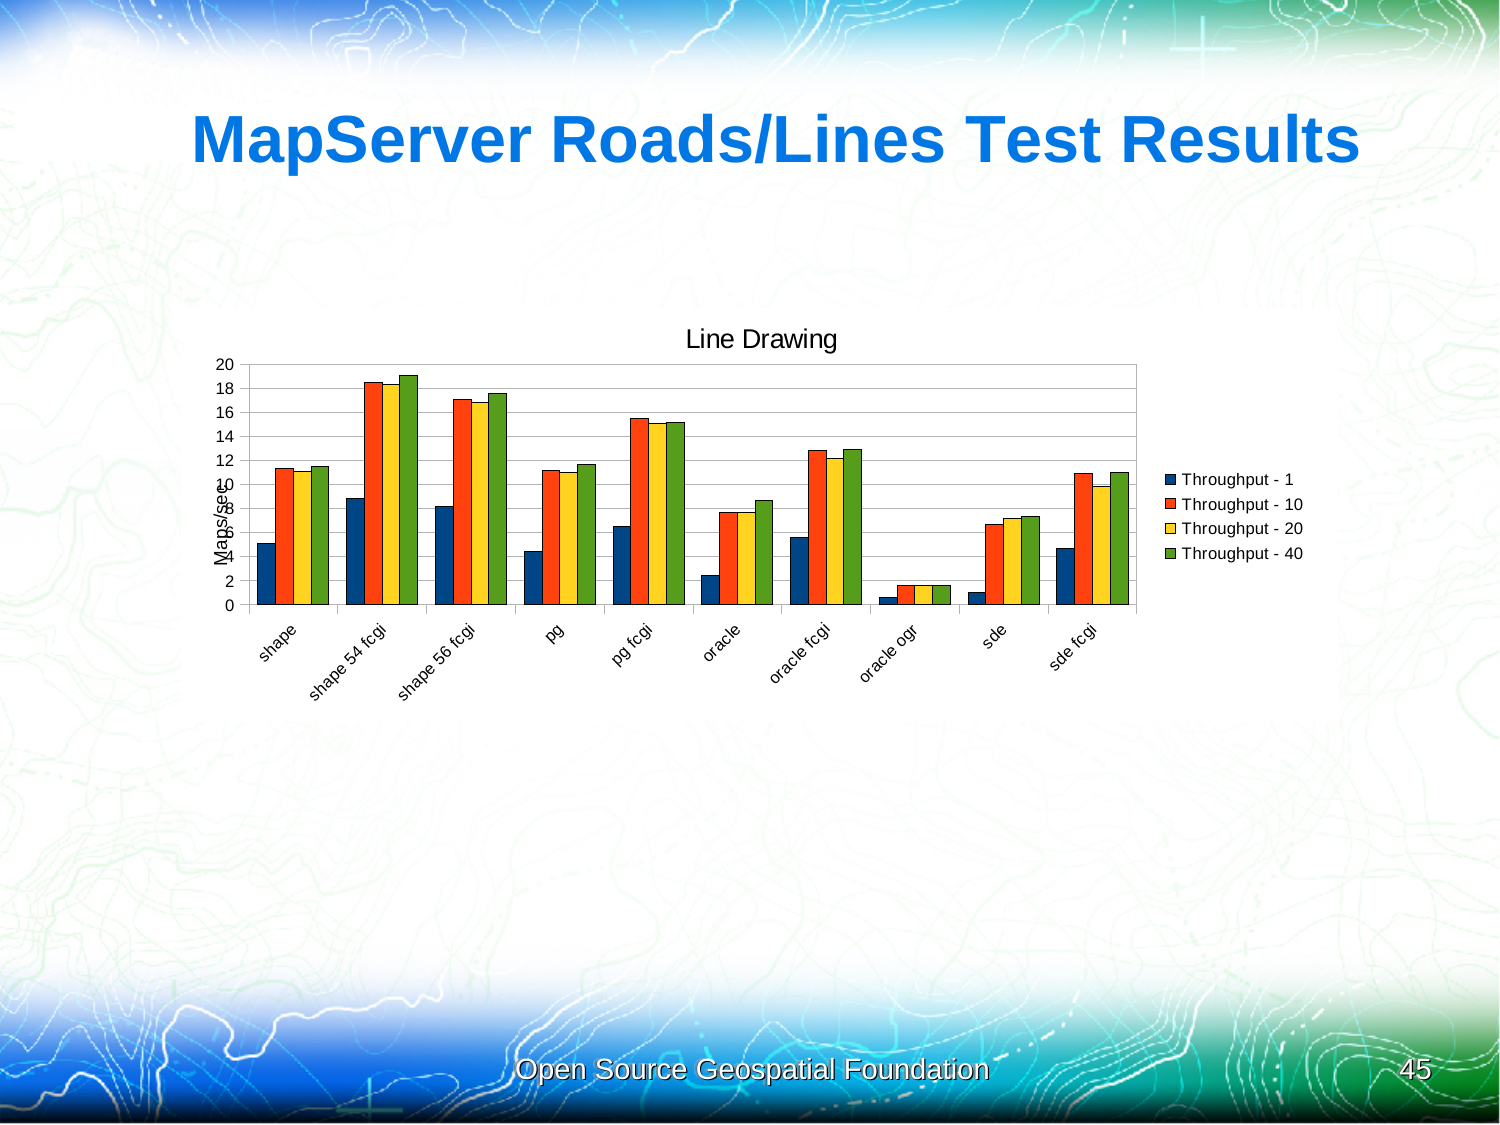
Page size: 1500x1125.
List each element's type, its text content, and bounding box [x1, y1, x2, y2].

picture [0, 0, 1500, 1125]
chart [181, 308, 1339, 722]
title MapServer Roads/Lines Test Results [177, 88, 1477, 190]
